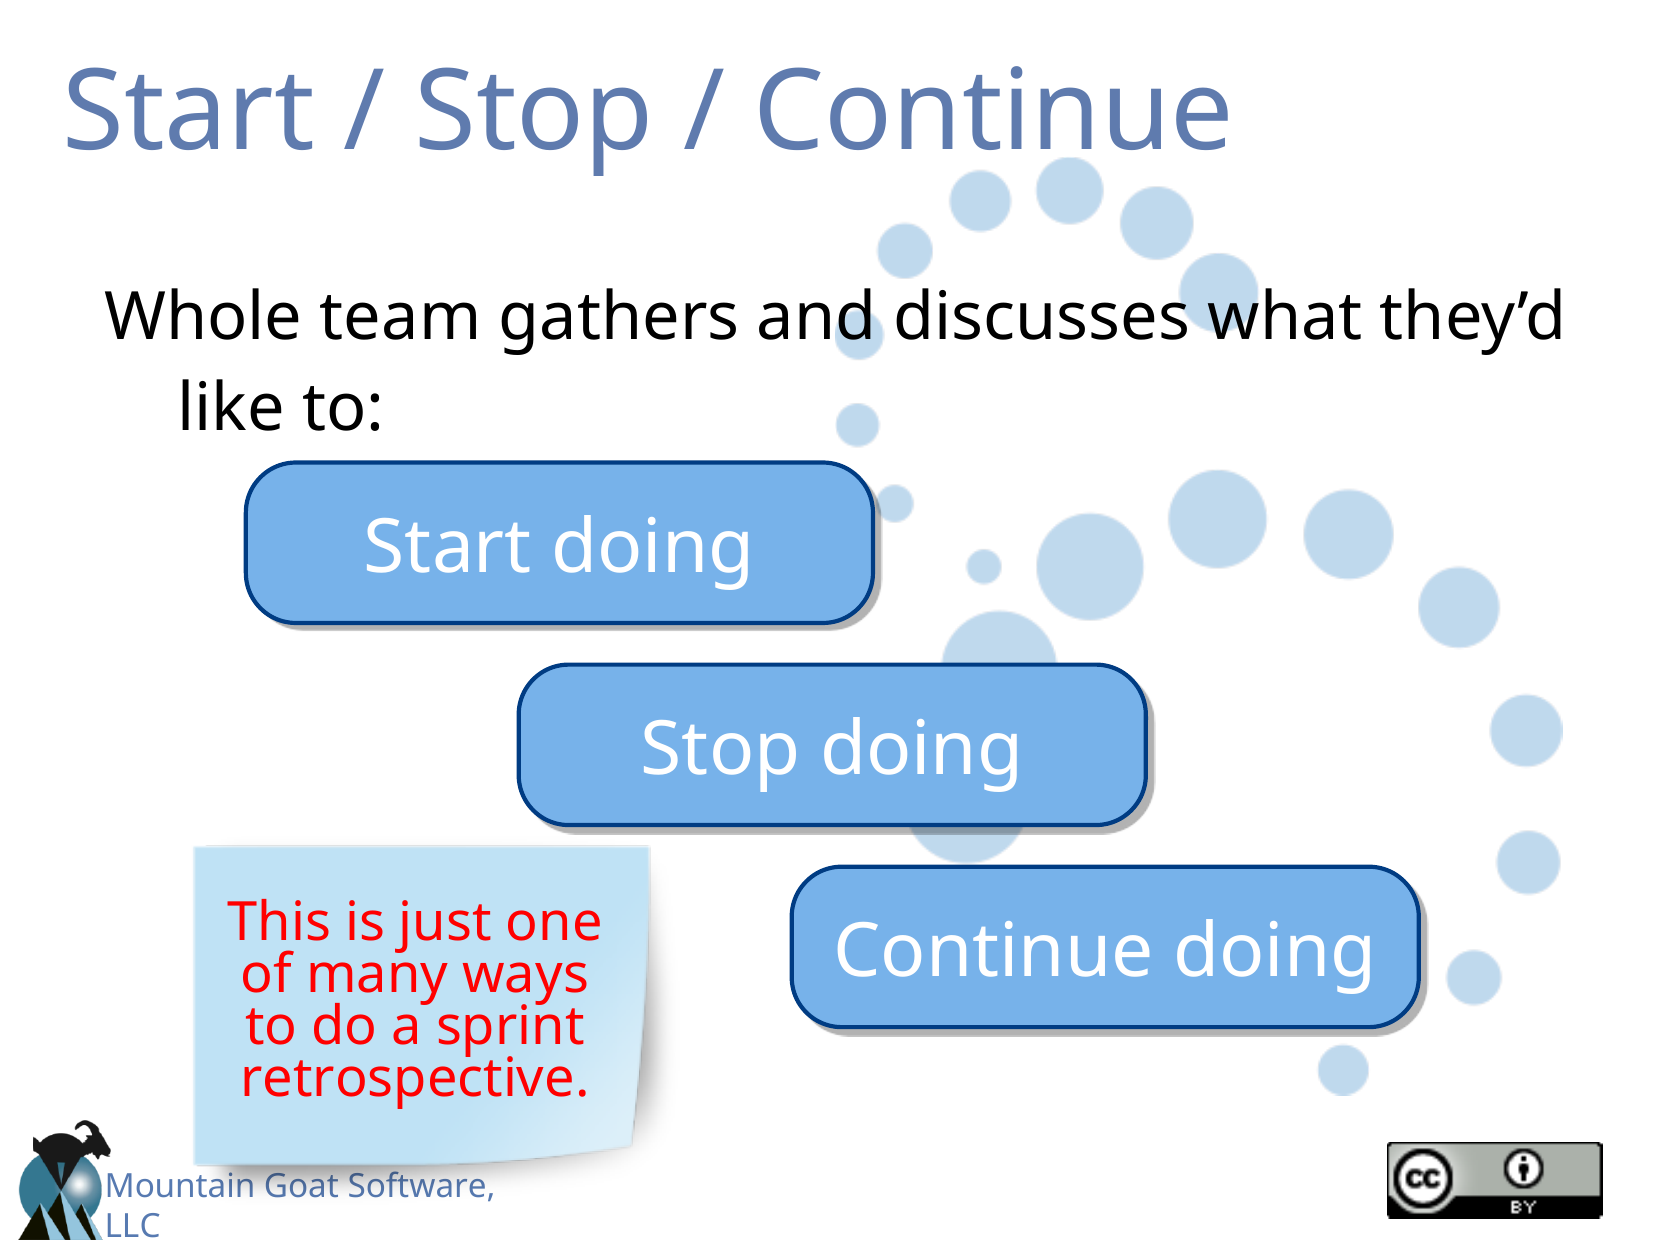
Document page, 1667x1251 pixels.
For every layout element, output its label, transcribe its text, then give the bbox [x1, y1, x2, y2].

picture [1387, 1142, 1603, 1219]
picture [835, 492, 1563, 1096]
title Start / Stop / Continue [56, 18, 1609, 194]
text_box Start doing [245, 462, 873, 623]
text_box Continue doing [791, 866, 1419, 1028]
picture [18, 1120, 111, 1240]
picture [835, 194, 1563, 262]
list Whole team gathers and discusses what they’d like to: [56, 262, 1609, 492]
text_box Stop doing [518, 664, 1146, 826]
picture [183, 828, 692, 1213]
text_box This is just one of many ways to do a sprint retrospective. [209, 865, 621, 1141]
